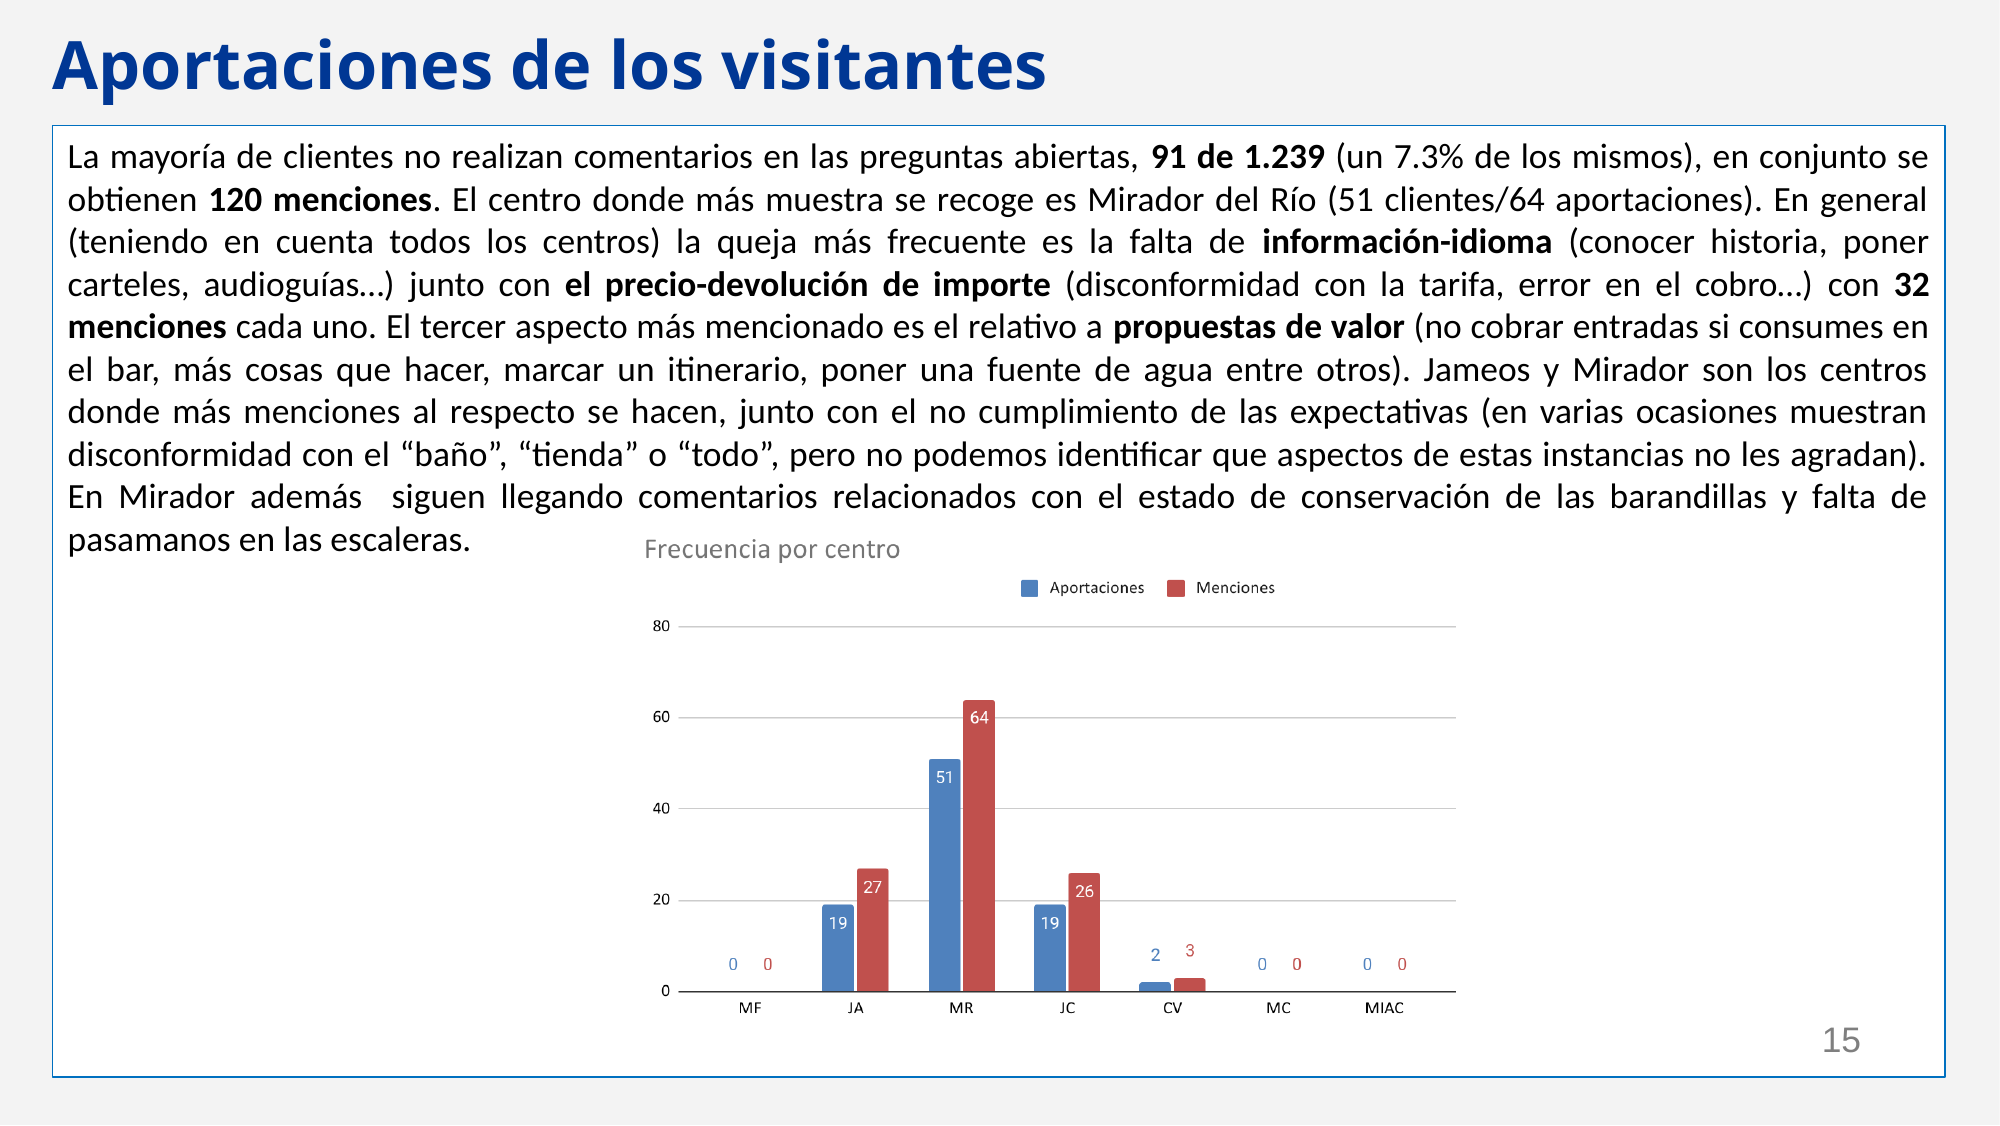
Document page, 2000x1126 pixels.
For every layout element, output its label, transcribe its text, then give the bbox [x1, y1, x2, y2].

slide_number <number> [1412, 1008, 1880, 1069]
picture [617, 509, 1482, 1044]
text_box Aportaciones de los visitantes [52, 0, 1945, 125]
text_box La mayoría de clientes no realizan comentarios en las preguntas abiertas, 91 de 1.239 (un 7.3% de los mismos), en conjunto se obtienen 120 menciones. El centro donde más muestra se recoge es Mirador del Río (51 clientes/64 aportaciones). En general (teniendo en cuenta todos los centros) la queja más frecuente es la falta de información-idioma (conocer historia, poner carteles, audioguías…) junto con el precio-devolución de importe (disconformidad con la tarifa, error en el cobro…) con 32 menciones cada uno. El tercer aspecto más mencionado es el relativo a propuestas de valor (no cobrar entradas si consumes en el bar, más cosas que hacer, marcar un itinerario, poner una fuente de agua entre otros). Jameos y Mirador son los centros donde más menciones al respecto se hacen, junto con el no cumplimiento de las expectativas (en varias ocasiones muestran disconformidad con el “baño”, “tienda” o “todo”, pero no podemos identificar que aspectos de estas instancias no les agradan). En Mirador además siguen llegando comentarios relacionados con el estado de conservación de las barandillas y falta de pasamanos en las escaleras. [52, 125, 1945, 1078]
